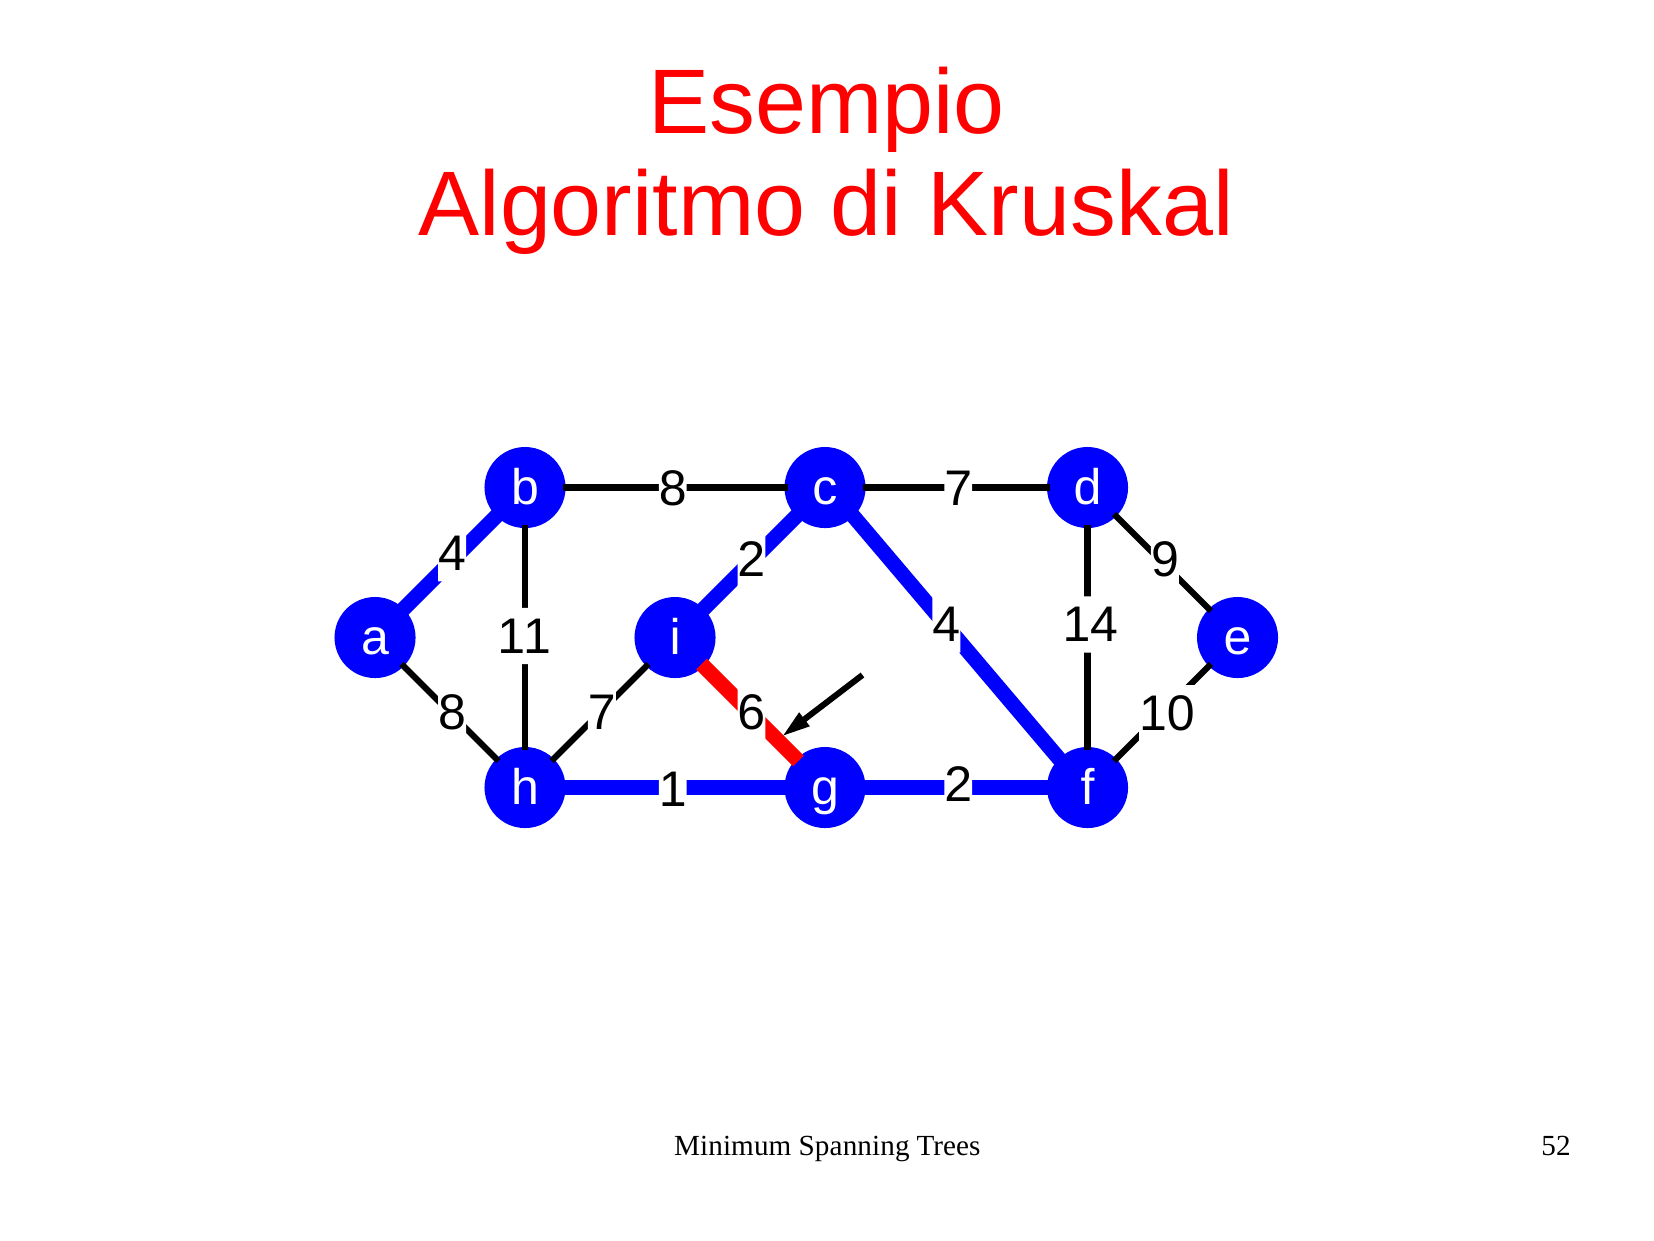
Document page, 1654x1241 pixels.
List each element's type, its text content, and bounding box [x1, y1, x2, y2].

title Esempio Algoritmo di Kruskal [82, 49, 1571, 257]
text_box f [1050, 750, 1126, 826]
text_box 1 [658, 761, 687, 818]
text_box 10 [1139, 685, 1195, 742]
text_box 8 [438, 684, 467, 741]
text_box 8 [658, 460, 687, 517]
text_box d [1050, 450, 1126, 525]
text_box 11 [497, 607, 557, 665]
text_box 4 [932, 596, 961, 653]
text_box 7 [587, 684, 616, 742]
text_box 6 [737, 684, 766, 742]
text_box e [1200, 600, 1276, 676]
text_box 14 [1062, 596, 1119, 653]
text_box c [787, 450, 863, 526]
text_box 2 [737, 531, 766, 588]
text_box g [788, 750, 863, 826]
text_box 7 [944, 460, 973, 517]
text_box h [487, 750, 563, 826]
text_box b [487, 450, 563, 525]
text_box 4 [438, 525, 467, 582]
text_box 9 [1150, 531, 1179, 588]
text_box i [637, 600, 713, 676]
text_box 2 [944, 756, 973, 813]
text_box a [337, 600, 413, 676]
